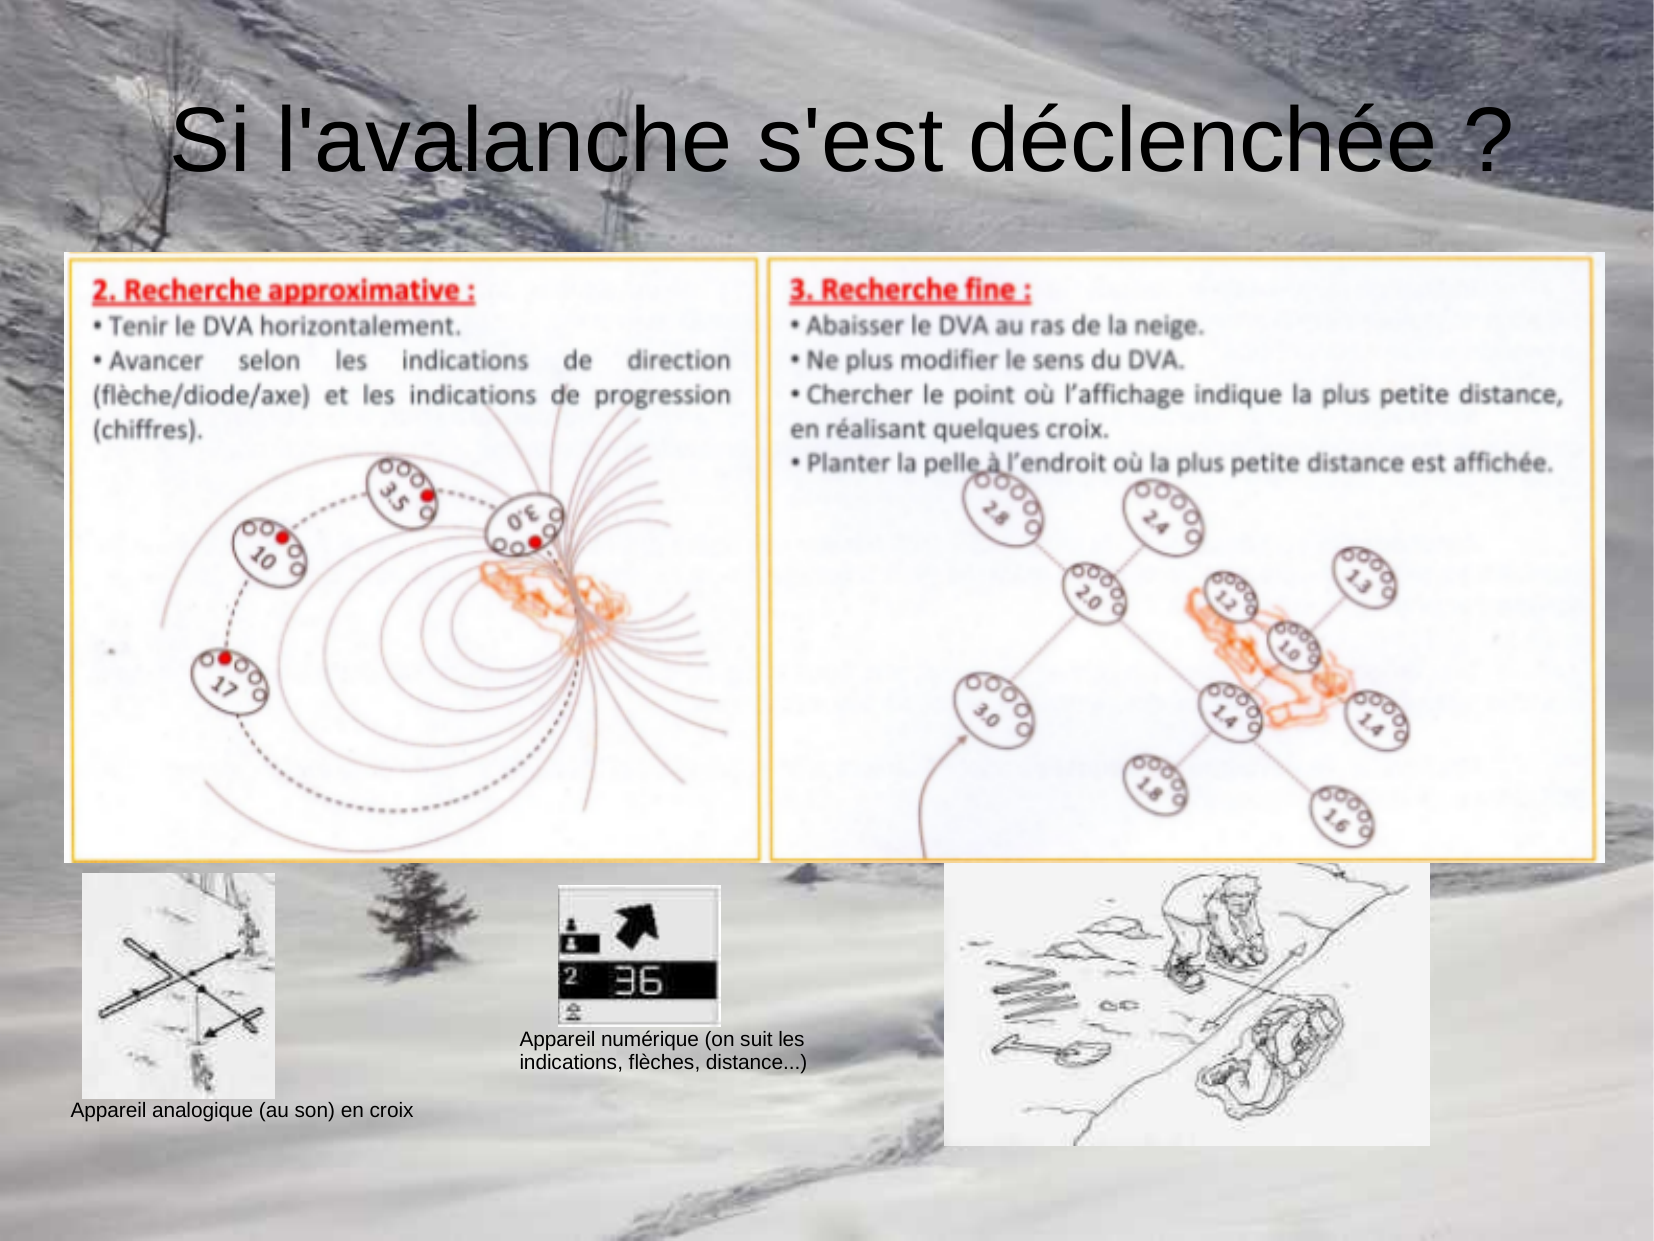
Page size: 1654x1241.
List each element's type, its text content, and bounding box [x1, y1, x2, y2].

text_box Appareil analogique (au son) en croix [59, 1098, 426, 1123]
text_box Appareil numérique (on suit les indications, flèches, distance...) [519, 1027, 815, 1079]
picture [0, 0, 1654, 1241]
title Si l'avalanche s'est déclenchée ? [59, 61, 1595, 219]
